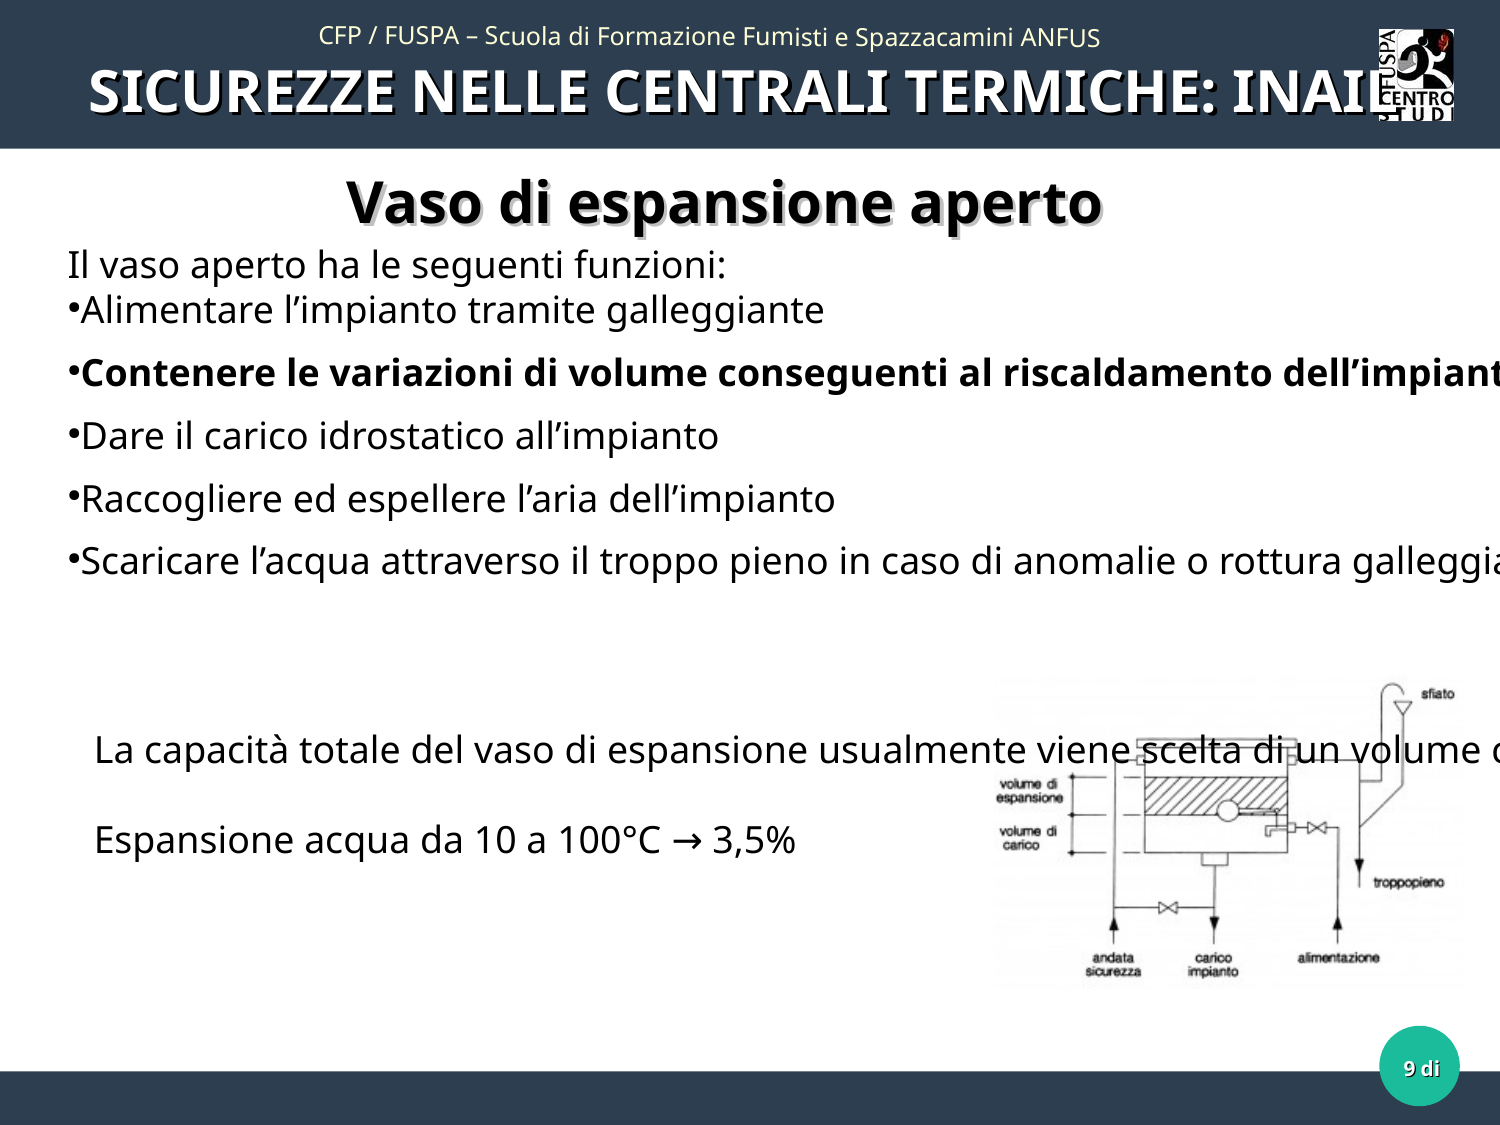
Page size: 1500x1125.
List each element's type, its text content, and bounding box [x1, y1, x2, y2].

text_box Il vaso aperto ha le seguenti funzioni: Alimentare l’impianto tramite galleggiante Contenere le variazioni di volume conseguenti al riscaldamento dell’impianto Dare il carico idrostatico all’impianto Raccogliere ed espellere l’aria dell’impianto Scaricare l’acqua attraverso il troppo pieno in caso di anomalie o rottura galleggiante [67, 241, 1482, 886]
title Vaso di espansione aperto [67, 159, 1384, 241]
picture [994, 675, 1464, 990]
text_box La capacità totale del vaso di espansione usualmente viene scelta di un volume corrispondente a circa il doppio della dilatazione totale massima dell’impianto Espansione acqua da 10 a 100°C → 3,5% [79, 718, 934, 1004]
